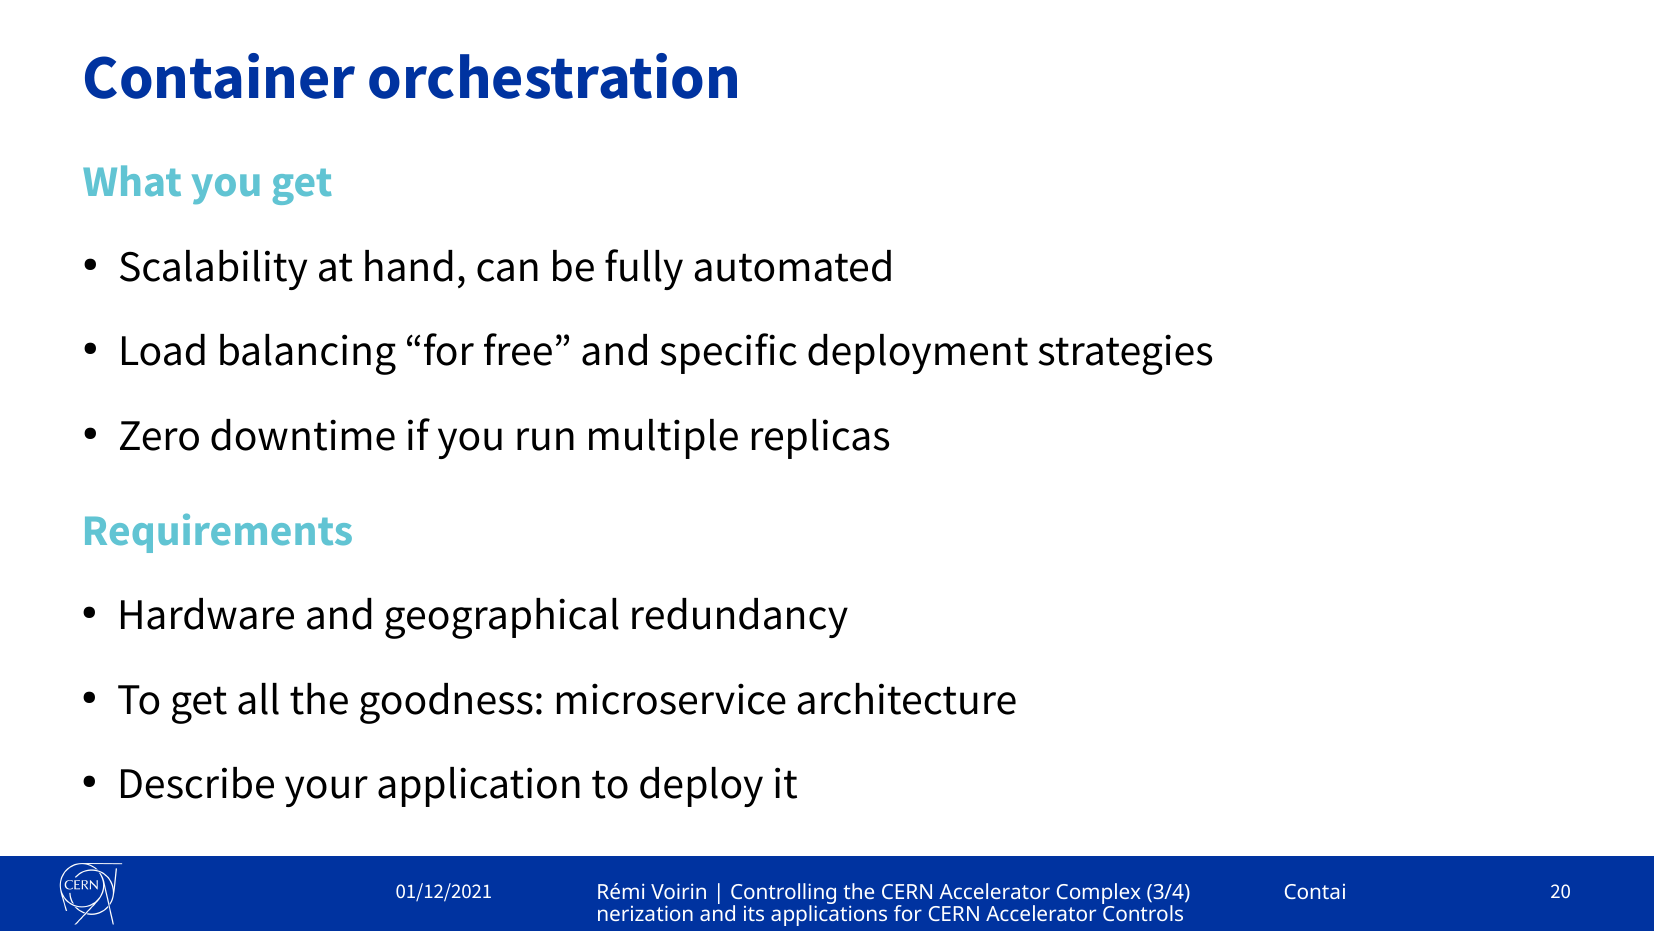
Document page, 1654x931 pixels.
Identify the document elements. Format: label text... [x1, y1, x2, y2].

list Requirements Hardware and geographical redundancy To get all the goodness: microservice architecture Describe your application to deploy it [81, 502, 1524, 814]
title Container orchestration [82, 37, 1571, 193]
picture [56, 859, 127, 928]
list What you get Scalability at hand, can be fully automated Load balancing “for free” and specific deployment strategies Zero downtime if you run multiple replicas [82, 153, 1536, 466]
